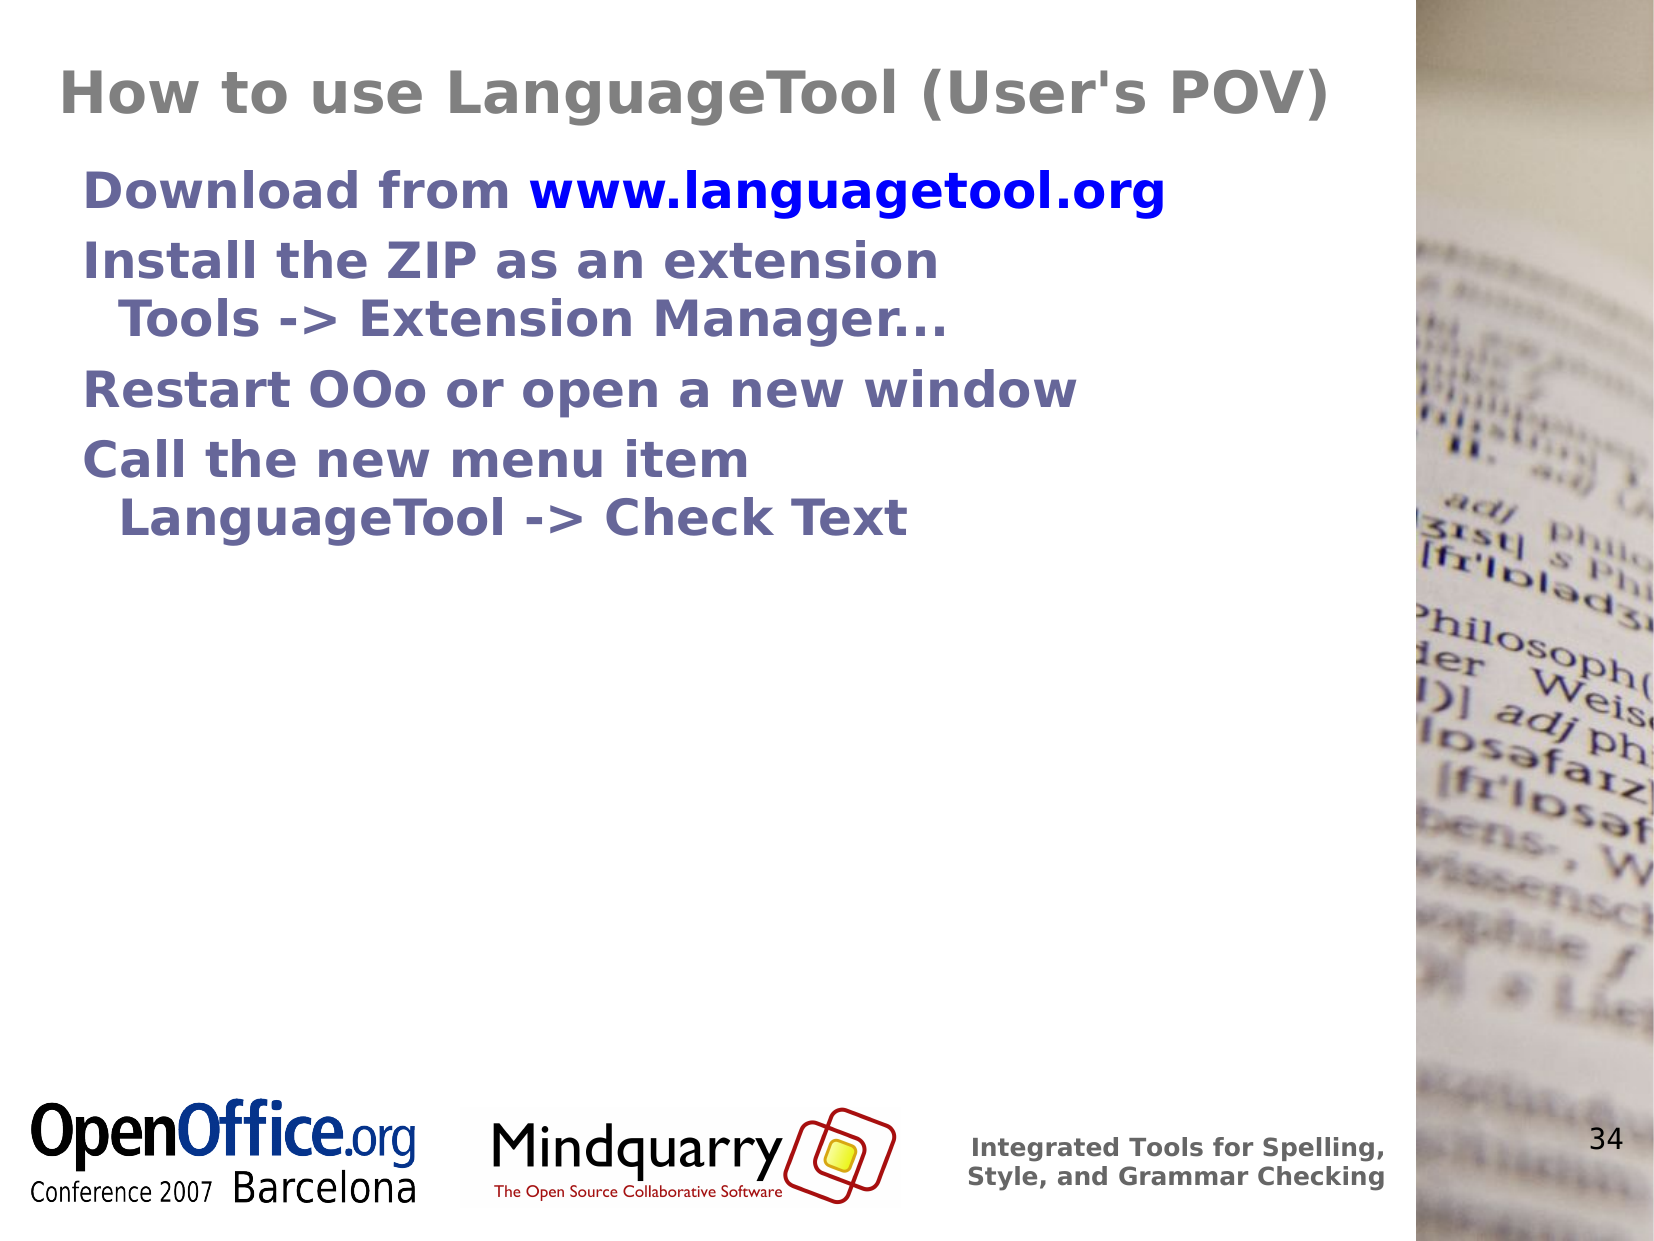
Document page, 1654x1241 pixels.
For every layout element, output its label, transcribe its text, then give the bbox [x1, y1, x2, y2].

picture [460, 1107, 901, 1208]
picture [31, 1098, 415, 1203]
list How to use LanguageTool (User's POV) Download from www.languagetool.org Install the ZIP as an extension Tools -> Extension Manager... Restart OOo or open a new window Call the new menu item LanguageTool -> Check Text [59, 59, 1388, 945]
picture [1416, 0, 1654, 1241]
